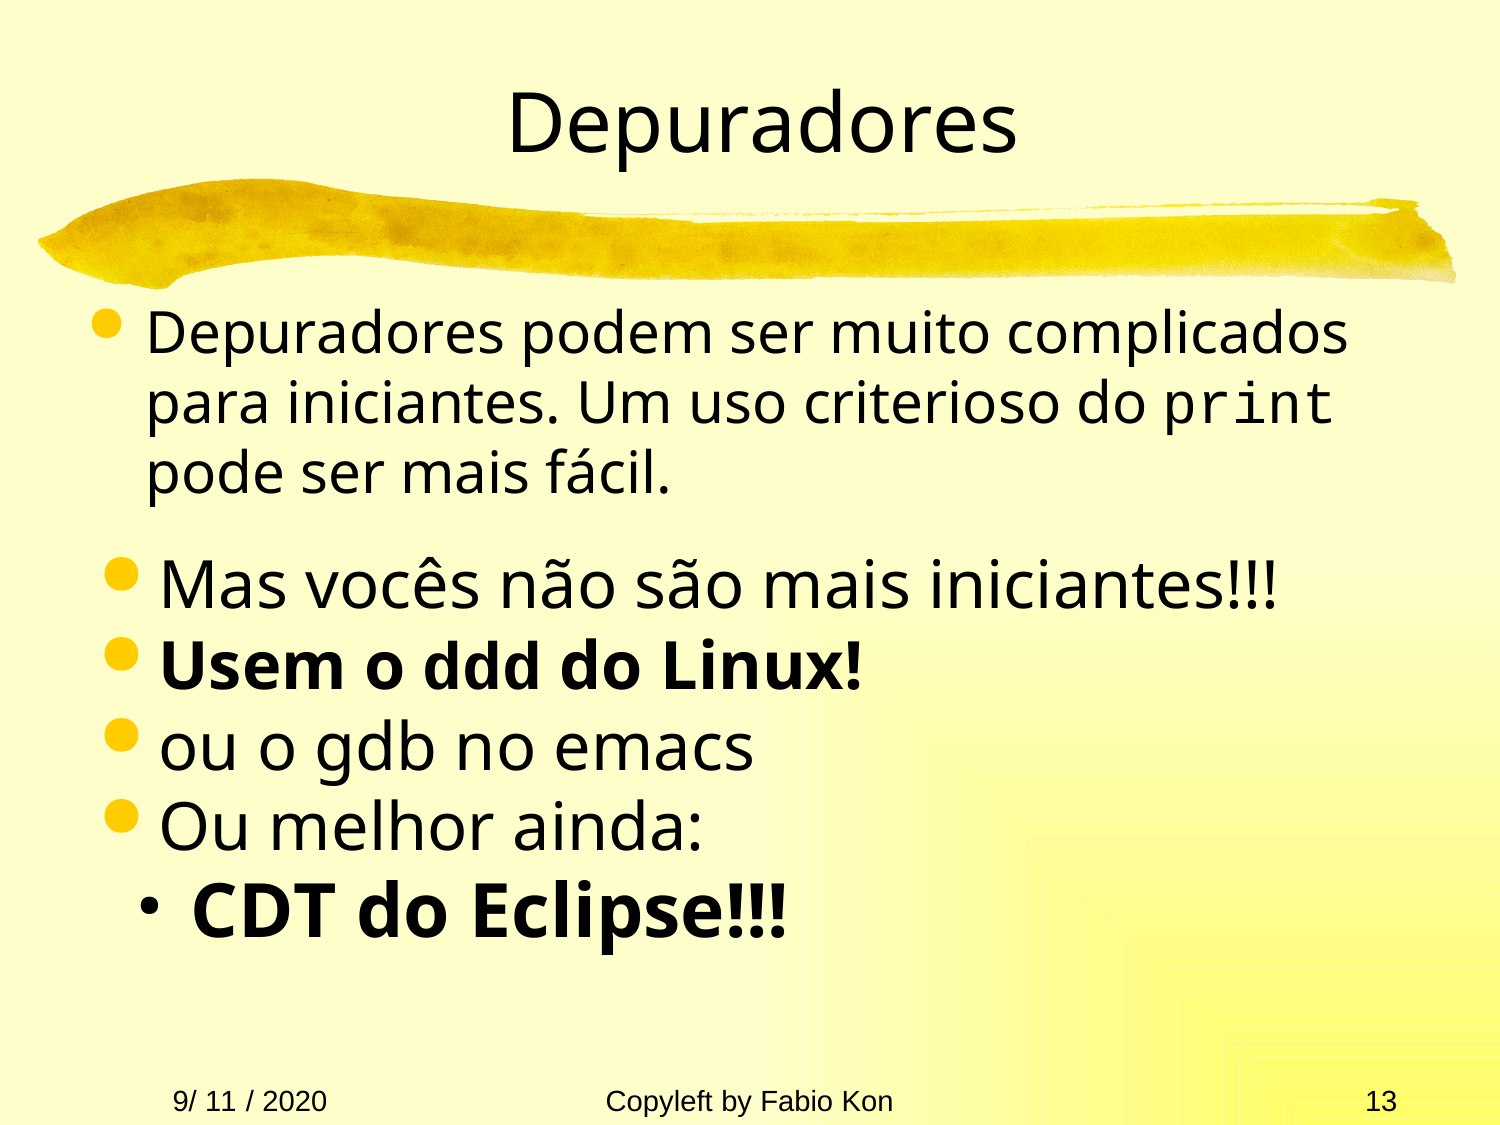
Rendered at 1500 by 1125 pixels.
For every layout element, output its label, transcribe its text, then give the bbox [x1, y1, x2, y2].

picture [24, 174, 1463, 297]
text_box Mas vocês não são mais iniciantes!!! Usem o ddd do Linux! ou o gdb no emacs Ou melhor ainda: CDT do Eclipse!!! [87, 549, 1438, 838]
list Depuradores podem ser muito complicados para iniciantes. Um uso criterioso do print pode ser mais fácil. [75, 287, 1413, 541]
title Depuradores [125, 12, 1401, 178]
